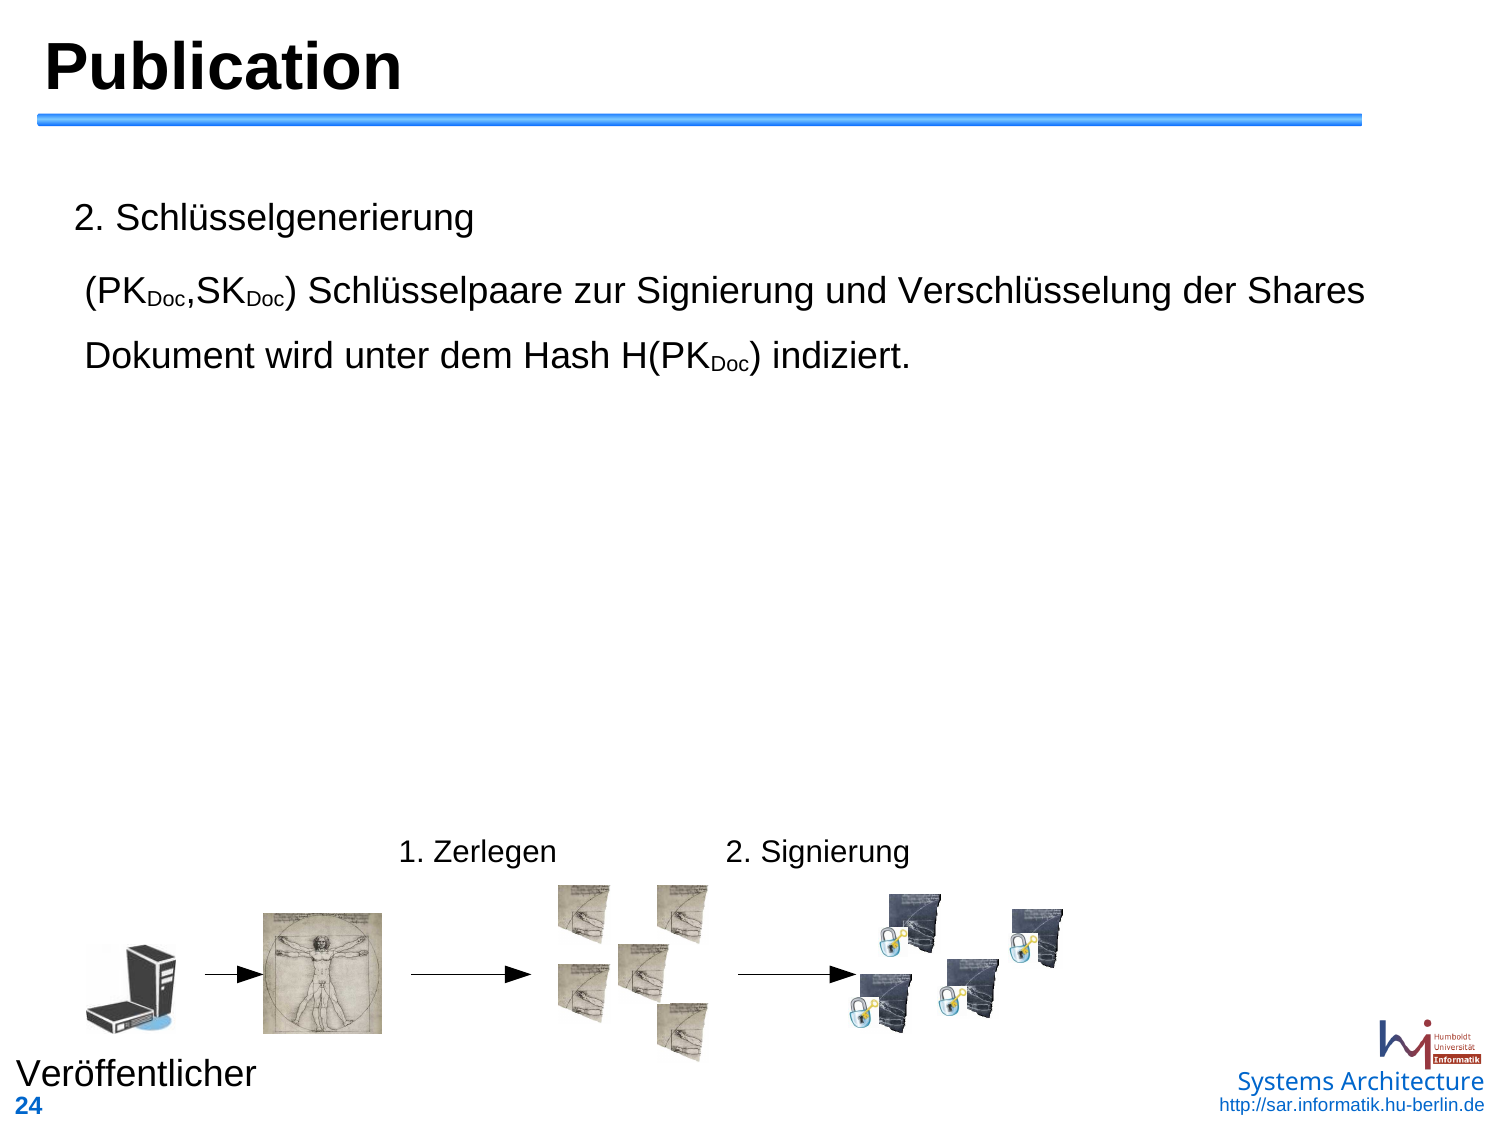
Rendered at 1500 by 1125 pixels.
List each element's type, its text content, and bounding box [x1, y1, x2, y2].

picture [878, 894, 941, 957]
picture [558, 885, 611, 945]
picture [1376, 1016, 1483, 1071]
picture [618, 885, 709, 1063]
picture [558, 964, 611, 1024]
picture [937, 959, 999, 1019]
title Publication [29, 20, 1500, 114]
text_box (PKDoc,SKDoc) Schlüsselpaare zur Signierung und Verschlüsselung der Shares [59, 262, 1401, 332]
picture [86, 944, 176, 1034]
picture [1008, 909, 1063, 969]
text_box Veröffentlicher [1, 1045, 272, 1103]
text_box Dokument wird unter dem Hash H(PKDoc) indiziert. [59, 326, 935, 397]
text_box 2. Signierung [710, 826, 926, 877]
picture [848, 974, 912, 1034]
text_box 1. Zerlegen [383, 826, 591, 877]
text_box 2. Schlüsselgenerierung [59, 188, 501, 246]
picture [263, 913, 382, 1034]
